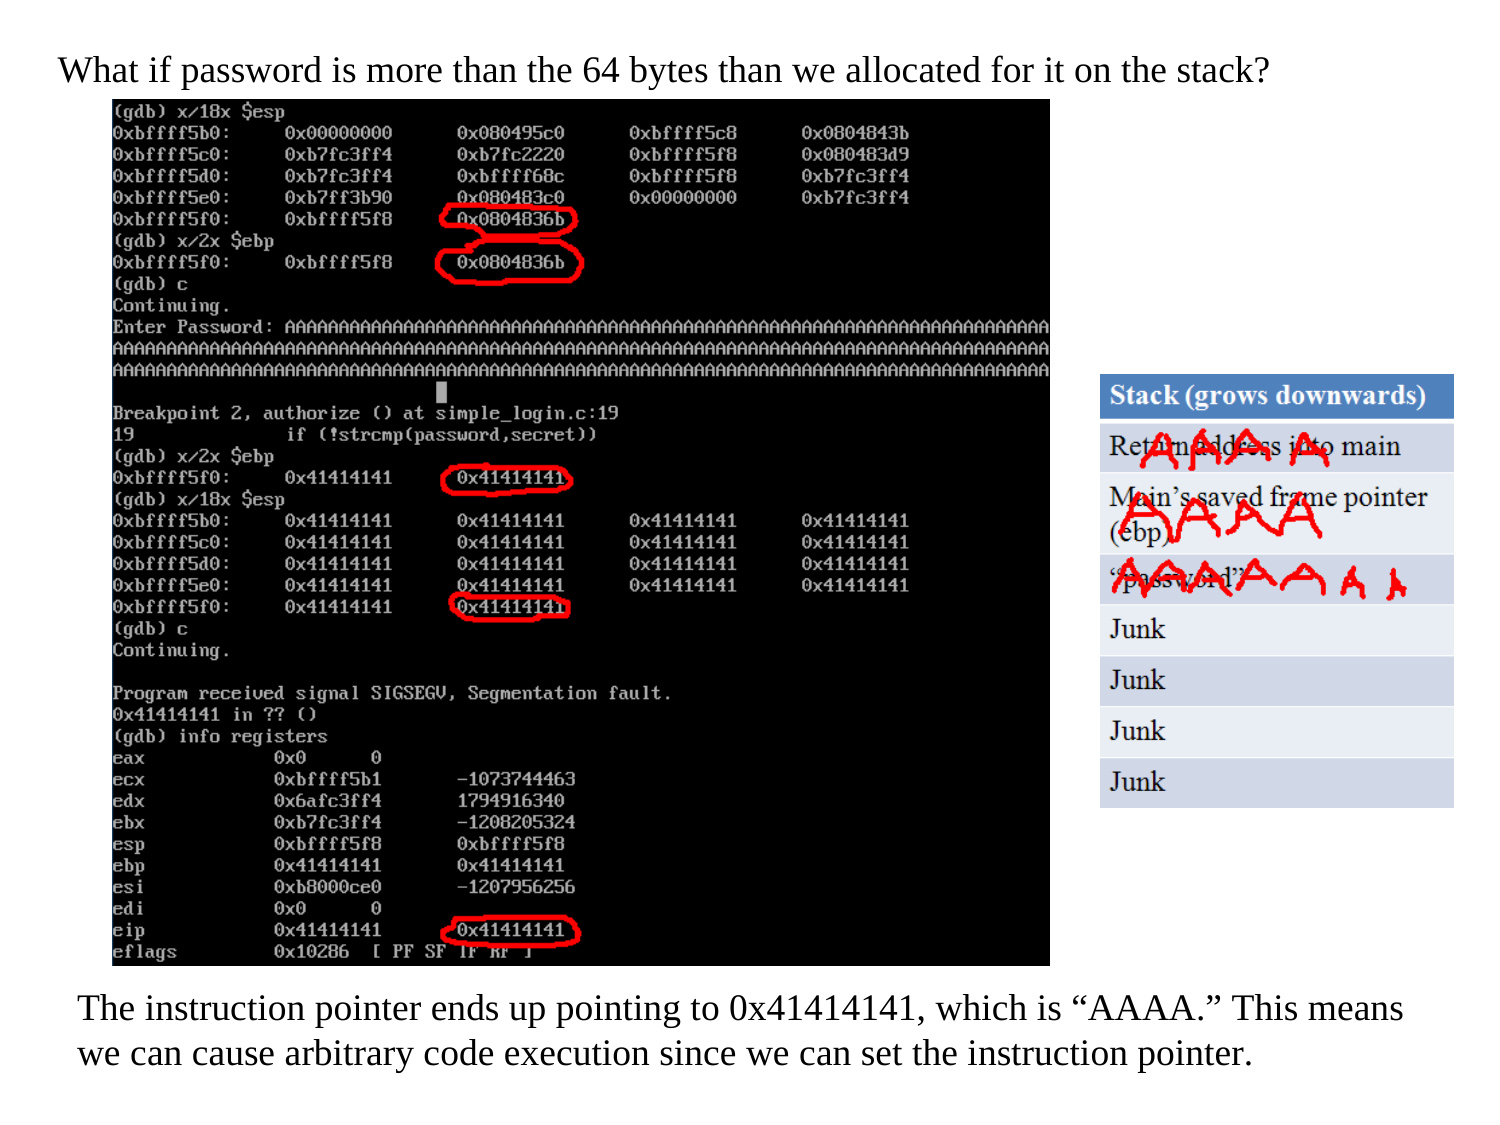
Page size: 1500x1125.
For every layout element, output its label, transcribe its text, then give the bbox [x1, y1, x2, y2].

text_box The instruction pointer ends up pointing to 0x41414141, which is “AAAA.” This means we can cause arbitrary code execution since we can set the instruction pointer. [62, 974, 1468, 1081]
text_box What if password is more than the 64 bytes than we allocated for it on the stack? [42, 37, 1287, 98]
picture [1100, 374, 1454, 808]
picture [112, 99, 1050, 966]
